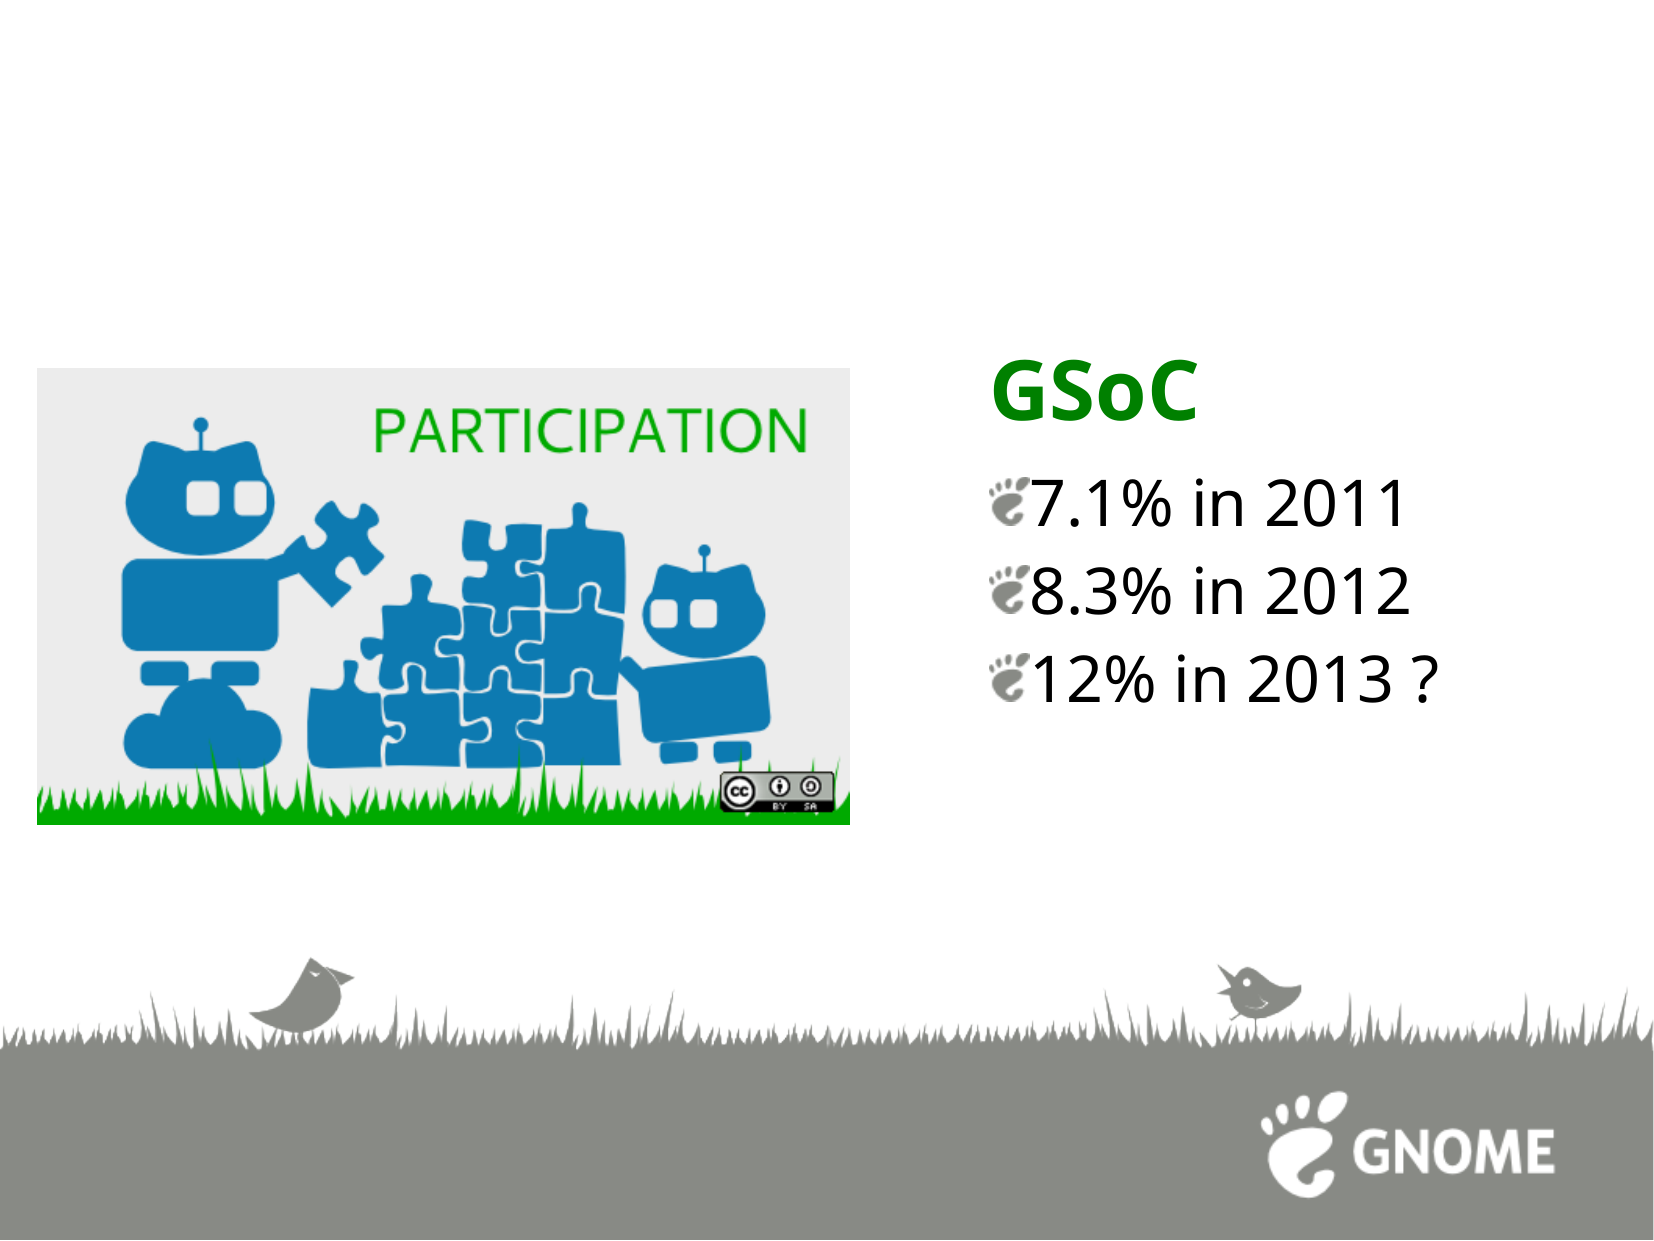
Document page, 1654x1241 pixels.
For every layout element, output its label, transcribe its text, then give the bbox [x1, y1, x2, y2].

text_box GSoC [975, 323, 1654, 451]
text_box 7.1% in 2011 8.3% in 2012 12% in 2013 ? [975, 451, 1654, 726]
picture [0, 0, 1654, 1241]
